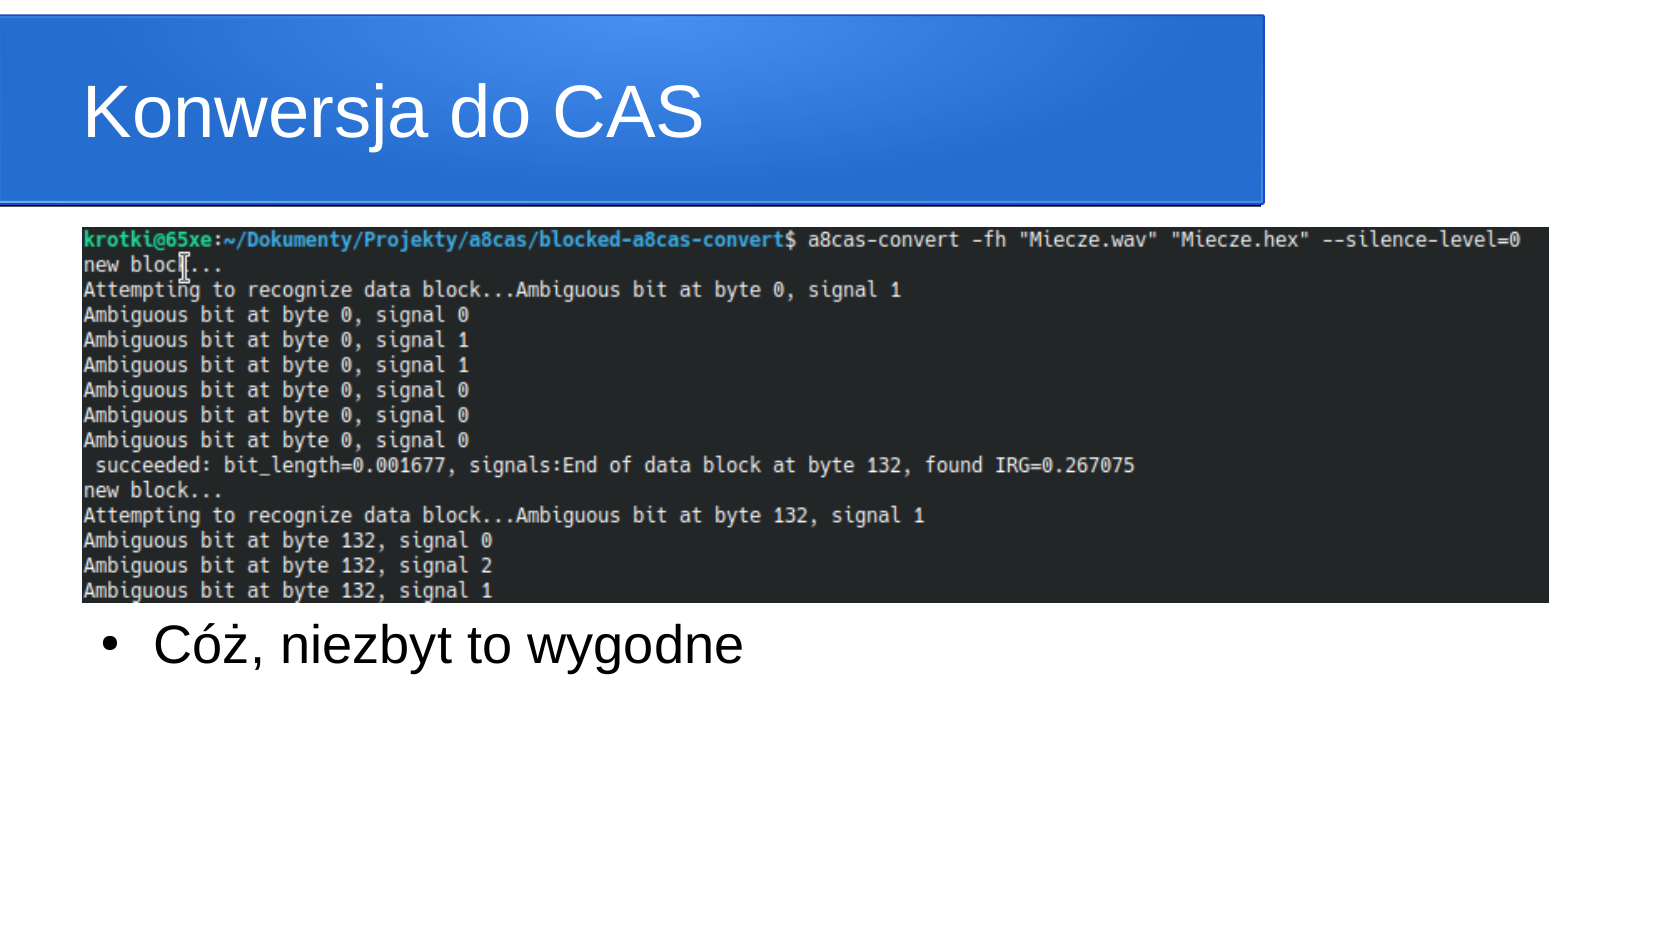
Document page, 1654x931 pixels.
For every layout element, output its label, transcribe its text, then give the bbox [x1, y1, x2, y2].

list Cóż, niezbyt to wygodne [82, 614, 1571, 764]
picture [82, 227, 1549, 603]
title Konwersja do CAS [82, 35, 1235, 189]
